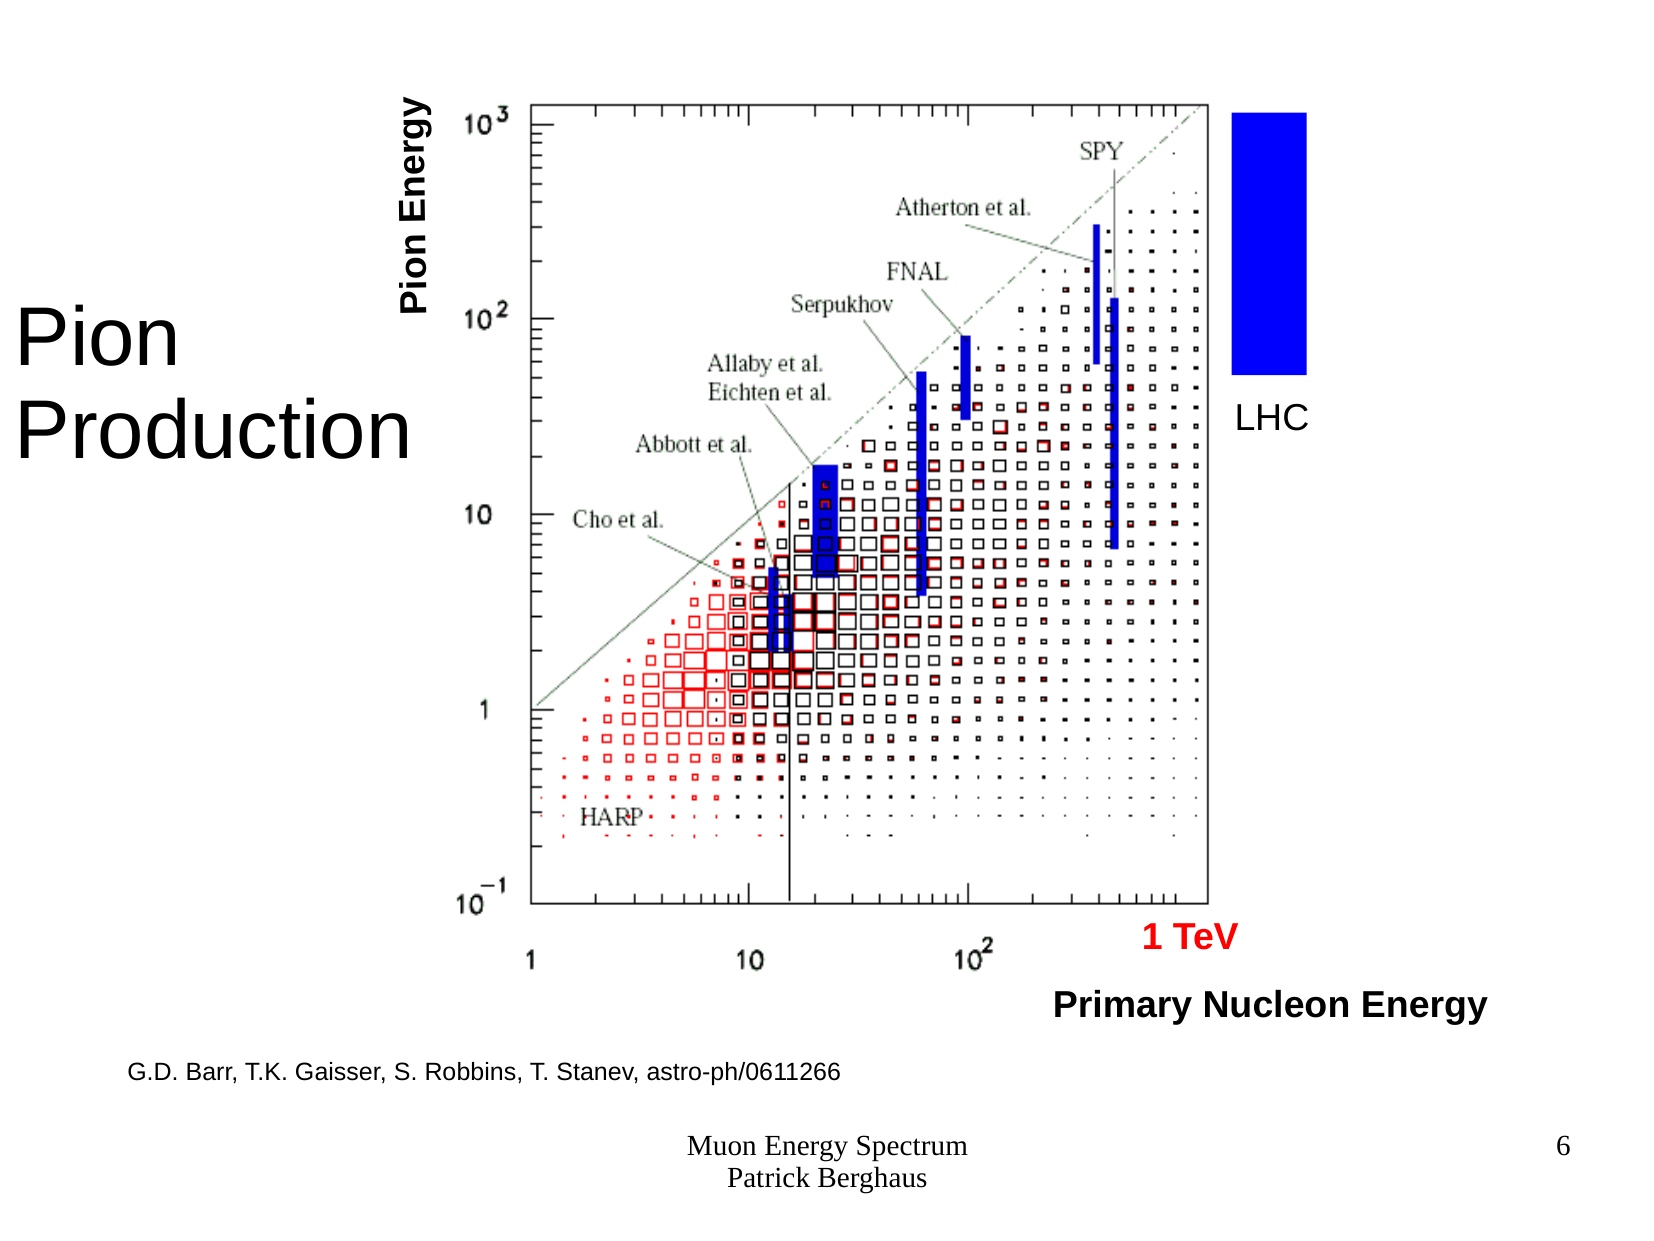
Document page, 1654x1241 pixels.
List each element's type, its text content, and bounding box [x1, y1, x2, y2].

text_box Primary Nucleon Energy [1038, 976, 1505, 1048]
text_box G.D. Barr, T.K. Gaisser, S. Robbins, T. Stanev, astro-ph/0611266 [112, 1050, 857, 1103]
text_box 1 TeV [1127, 907, 1255, 976]
text_box LHC [1219, 388, 1325, 460]
text_box Pion Production [0, 283, 428, 545]
text_box Pion Energy [381, 80, 457, 330]
text_box [1231, 112, 1307, 376]
picture [386, 74, 1238, 1045]
